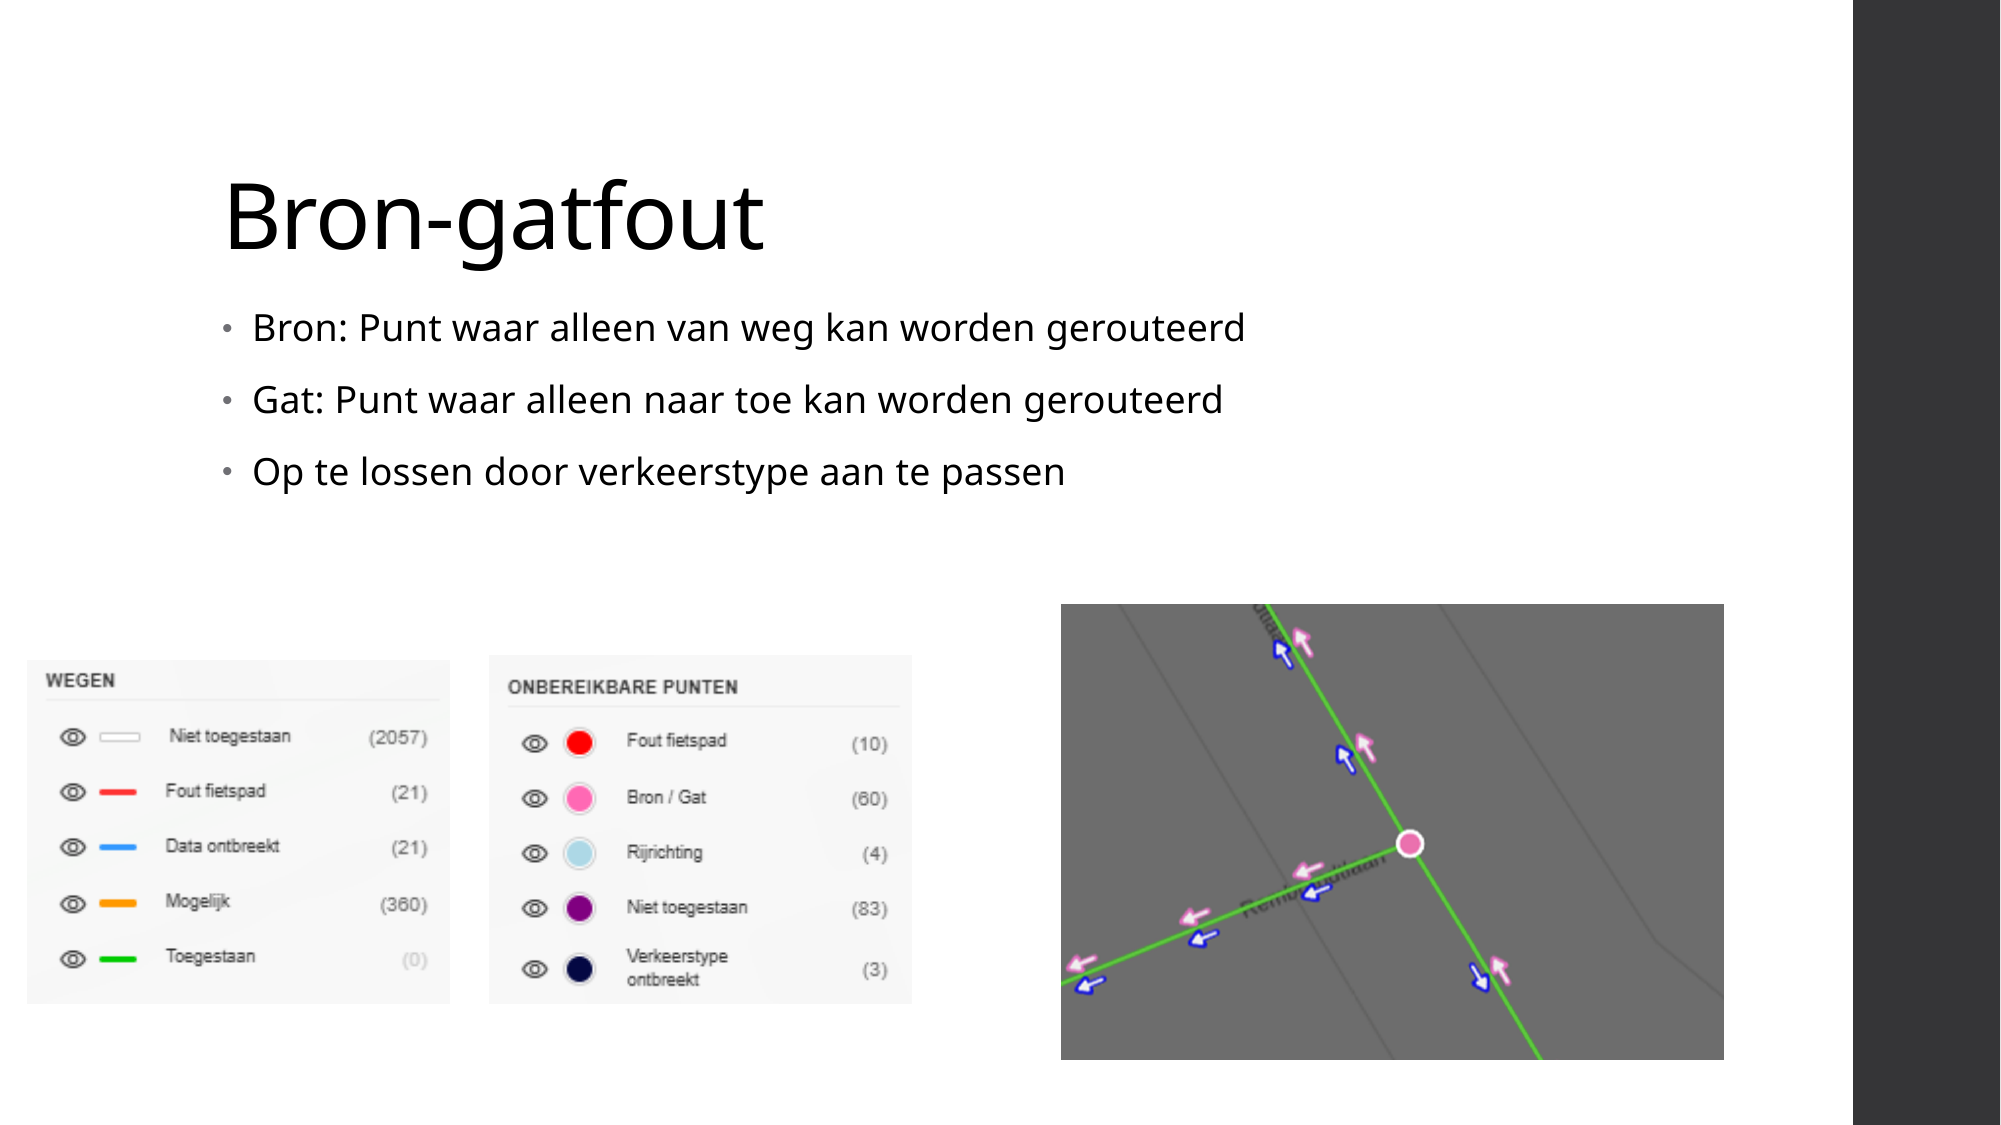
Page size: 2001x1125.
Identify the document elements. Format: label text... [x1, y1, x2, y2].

picture [1061, 604, 1724, 1060]
list Bron: Punt waar alleen van weg kan worden gerouteerd Gat: Punt waar alleen naar toe kan worden gerouteerd Op te lossen door verkeerstype aan te passen [206, 299, 1617, 1014]
picture [489, 655, 912, 1004]
picture [27, 660, 450, 1004]
title Bron-gatfout [206, 60, 1797, 278]
